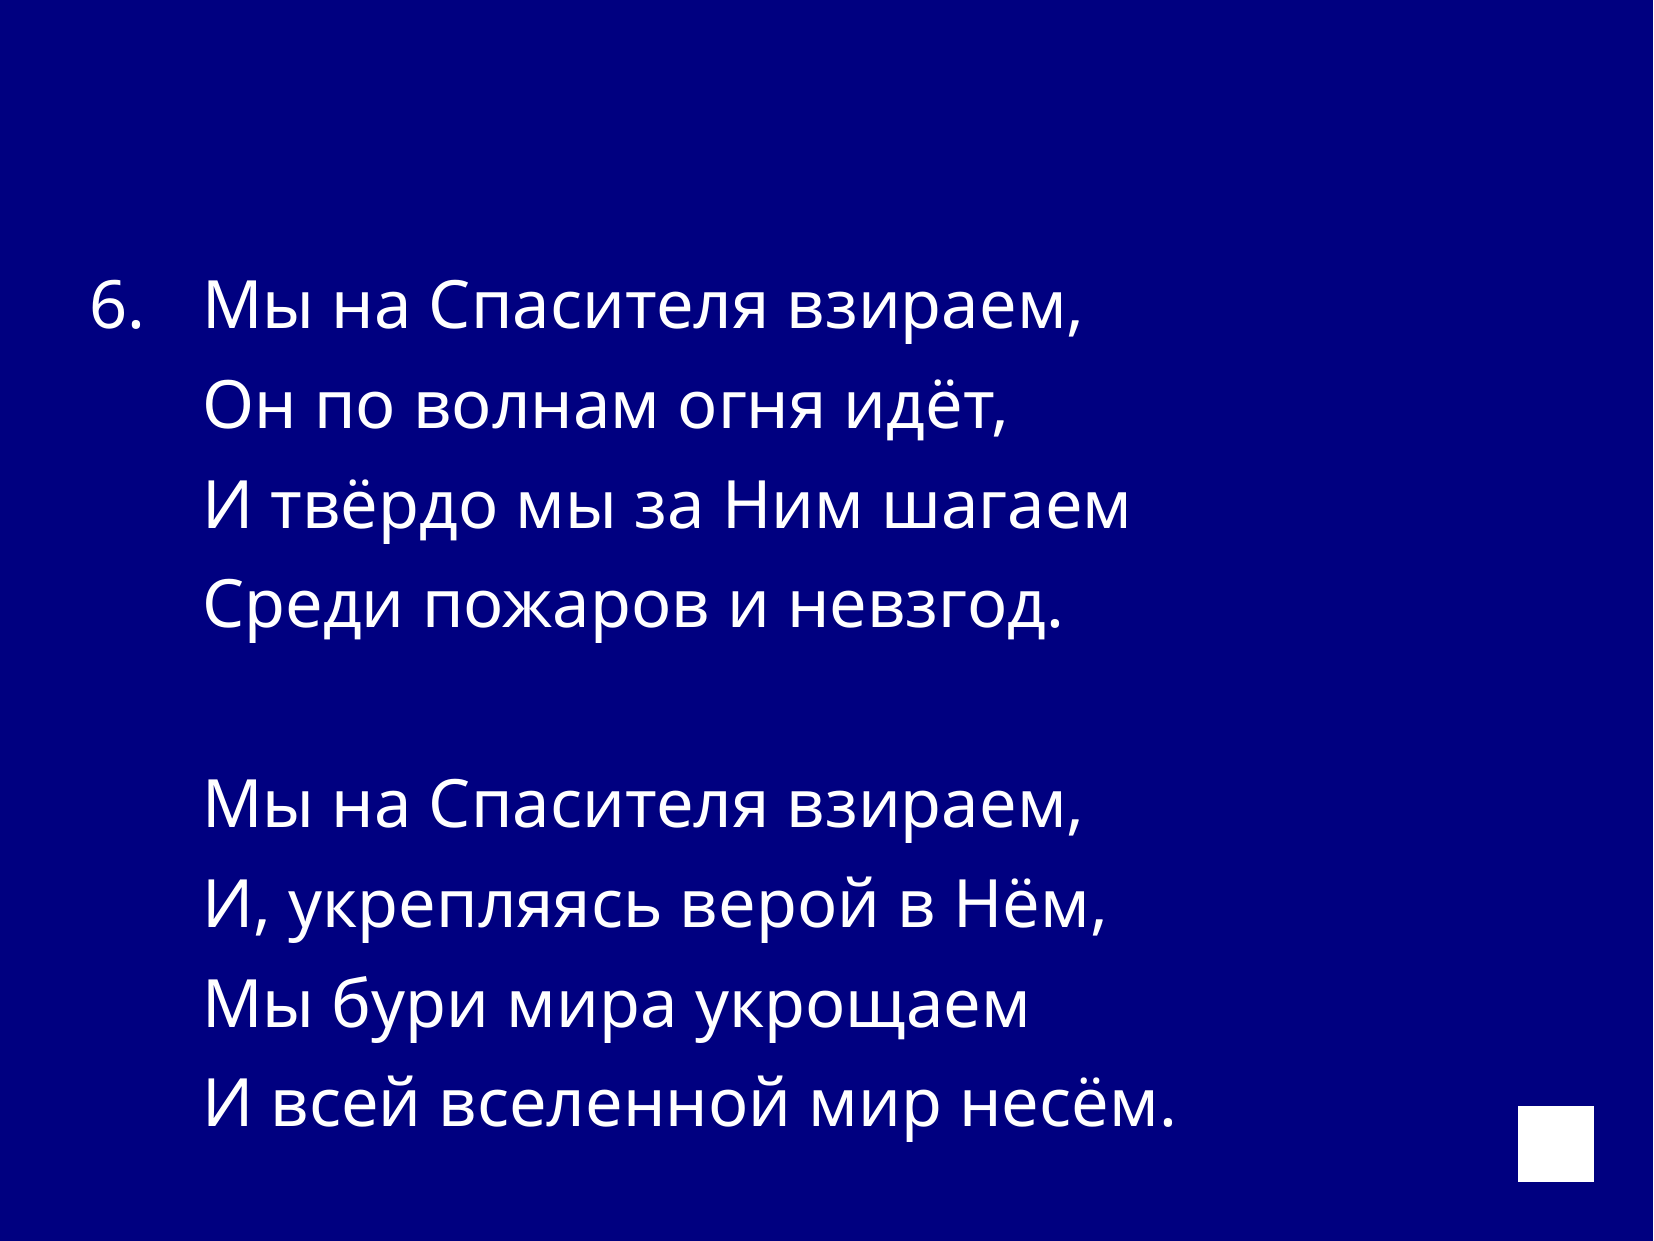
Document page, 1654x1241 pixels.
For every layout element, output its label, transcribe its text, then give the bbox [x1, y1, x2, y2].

text_box 6. Мы на Спасителя взираем, Он по волнам огня идёт, И твёрдо мы за Ним шагаем Среди пожаров и невзгод. Мы на Спасителя взираем, И, укрепляясь верой в Нём, Мы бури мира укрощаем И всей вселенной мир несём. [75, 150, 1576, 1163]
text_box [1518, 1106, 1594, 1182]
